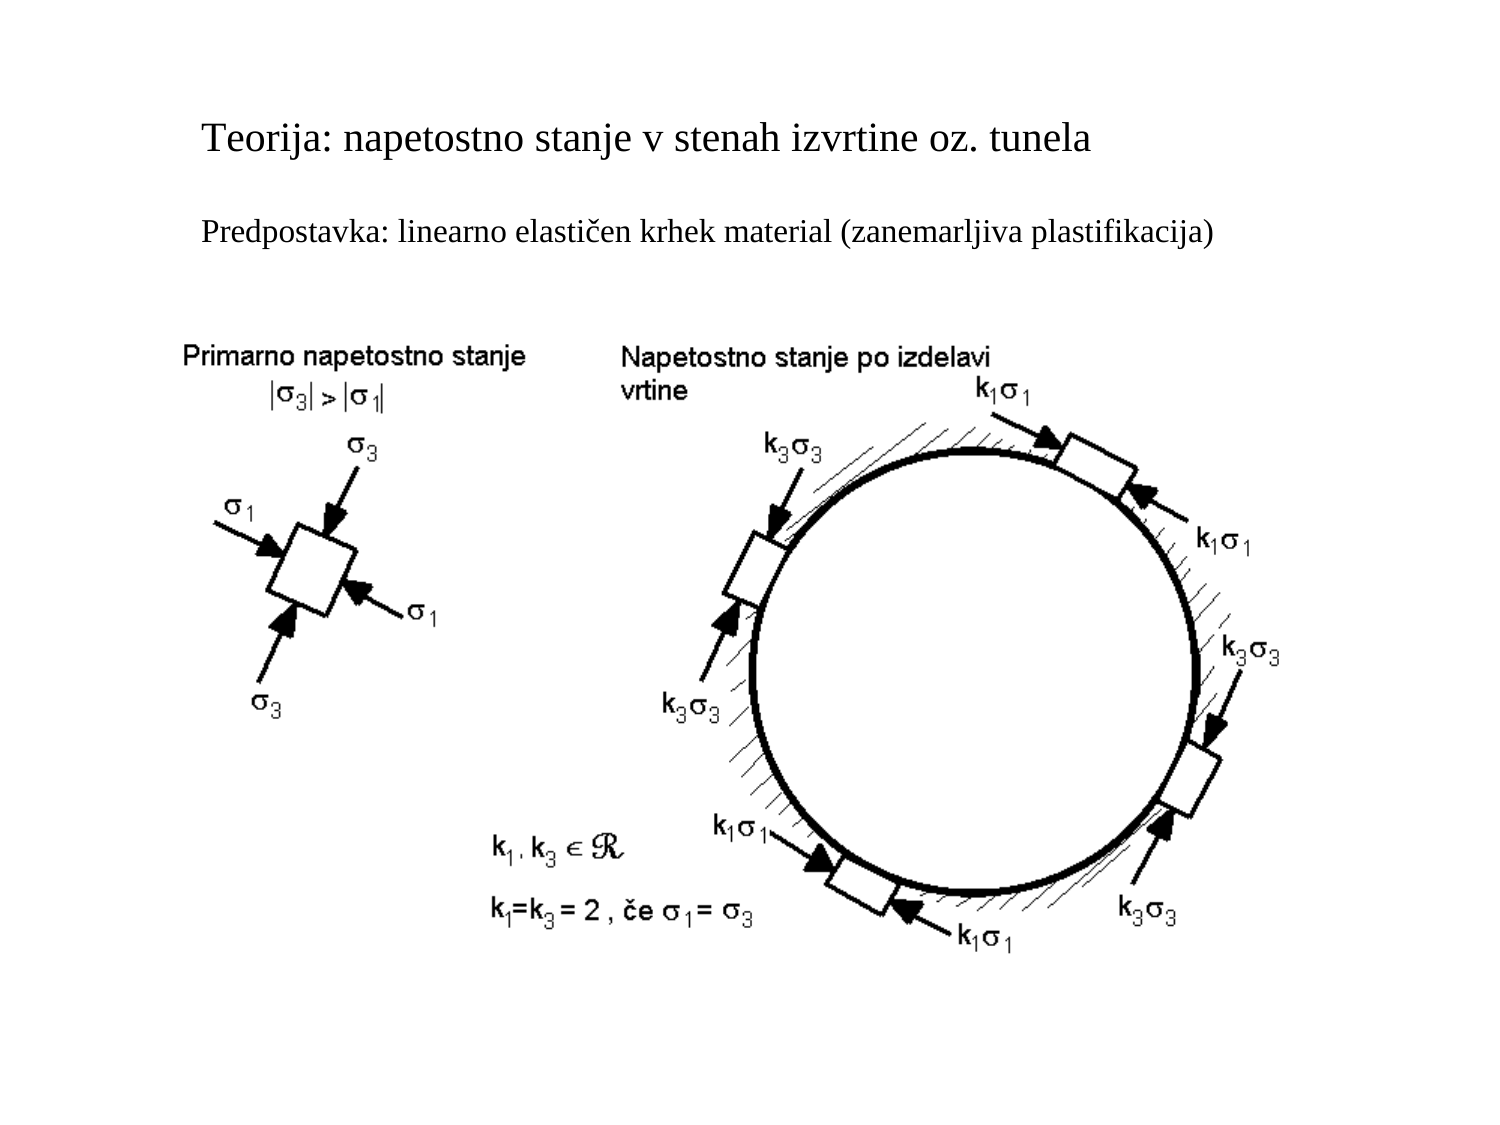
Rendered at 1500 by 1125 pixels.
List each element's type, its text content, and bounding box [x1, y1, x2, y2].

picture [159, 337, 1282, 958]
text_box Teorija: napetostno stanje v stenah izvrtine oz. tunela Predpostavka: linearno elastičen krhek material (zanemarljiva plastifikacija) [186, 101, 1231, 258]
